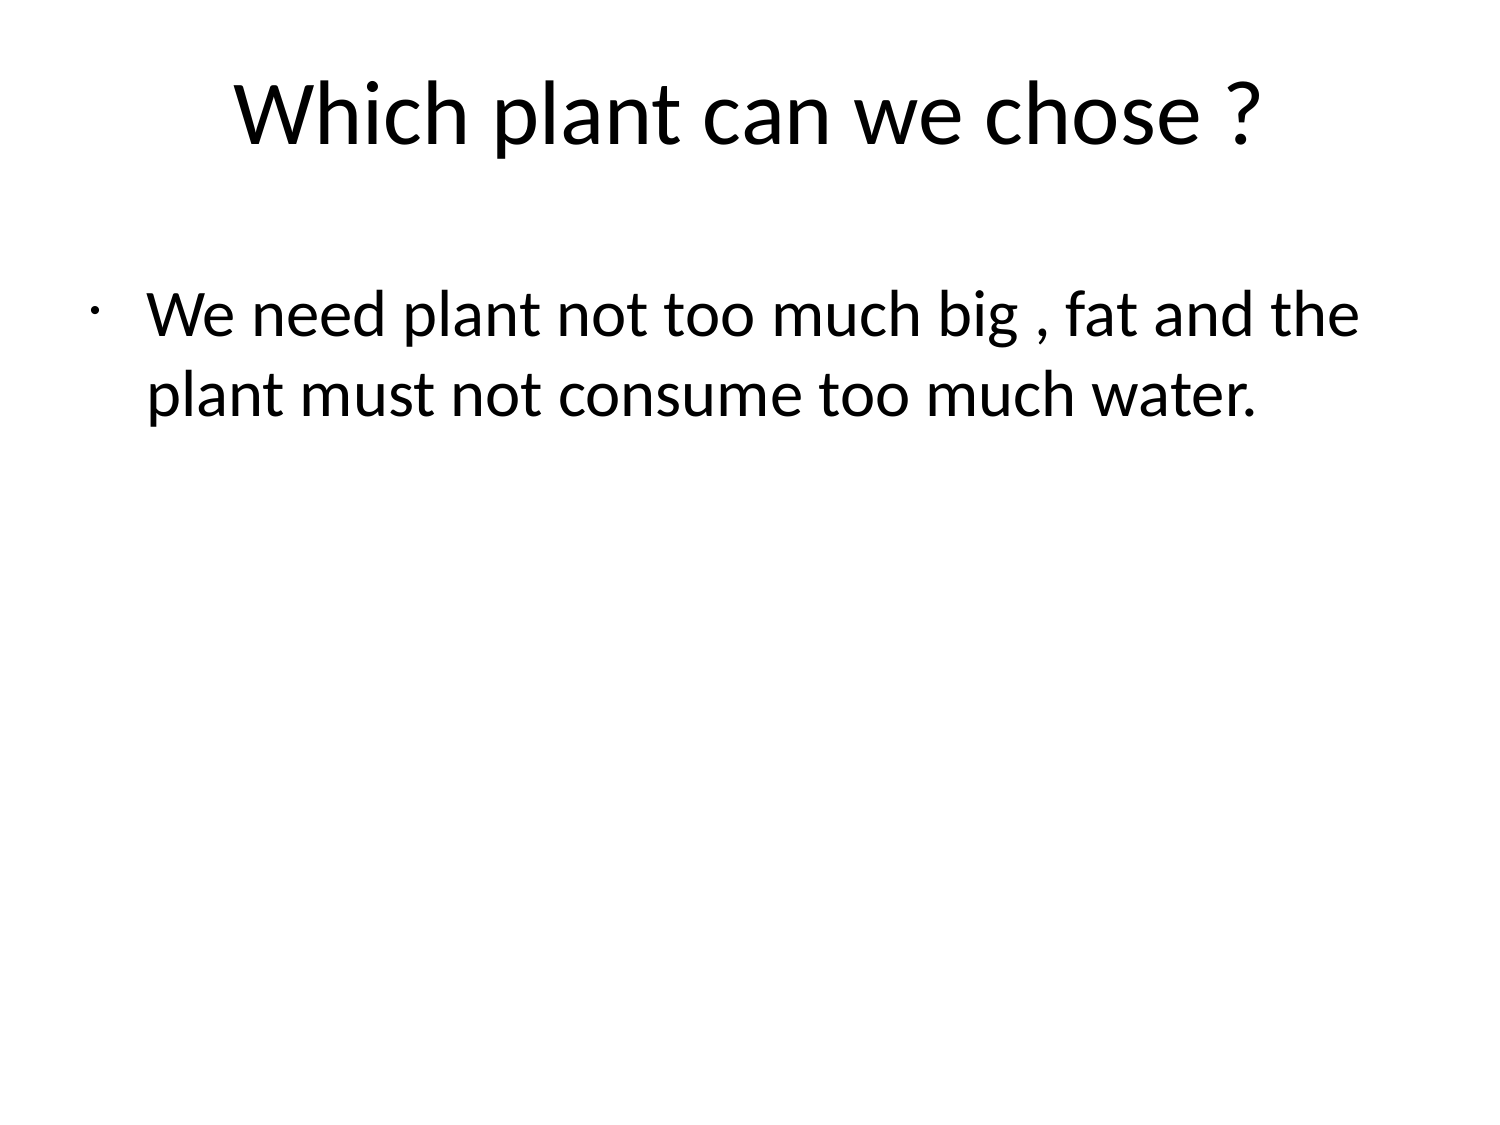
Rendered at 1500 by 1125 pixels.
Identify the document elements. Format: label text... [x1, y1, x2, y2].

title Which plant can we chose ? [75, 45, 1425, 233]
list We need plant not too much big , fat and the plant must not consume too much water. [75, 262, 1425, 1005]
